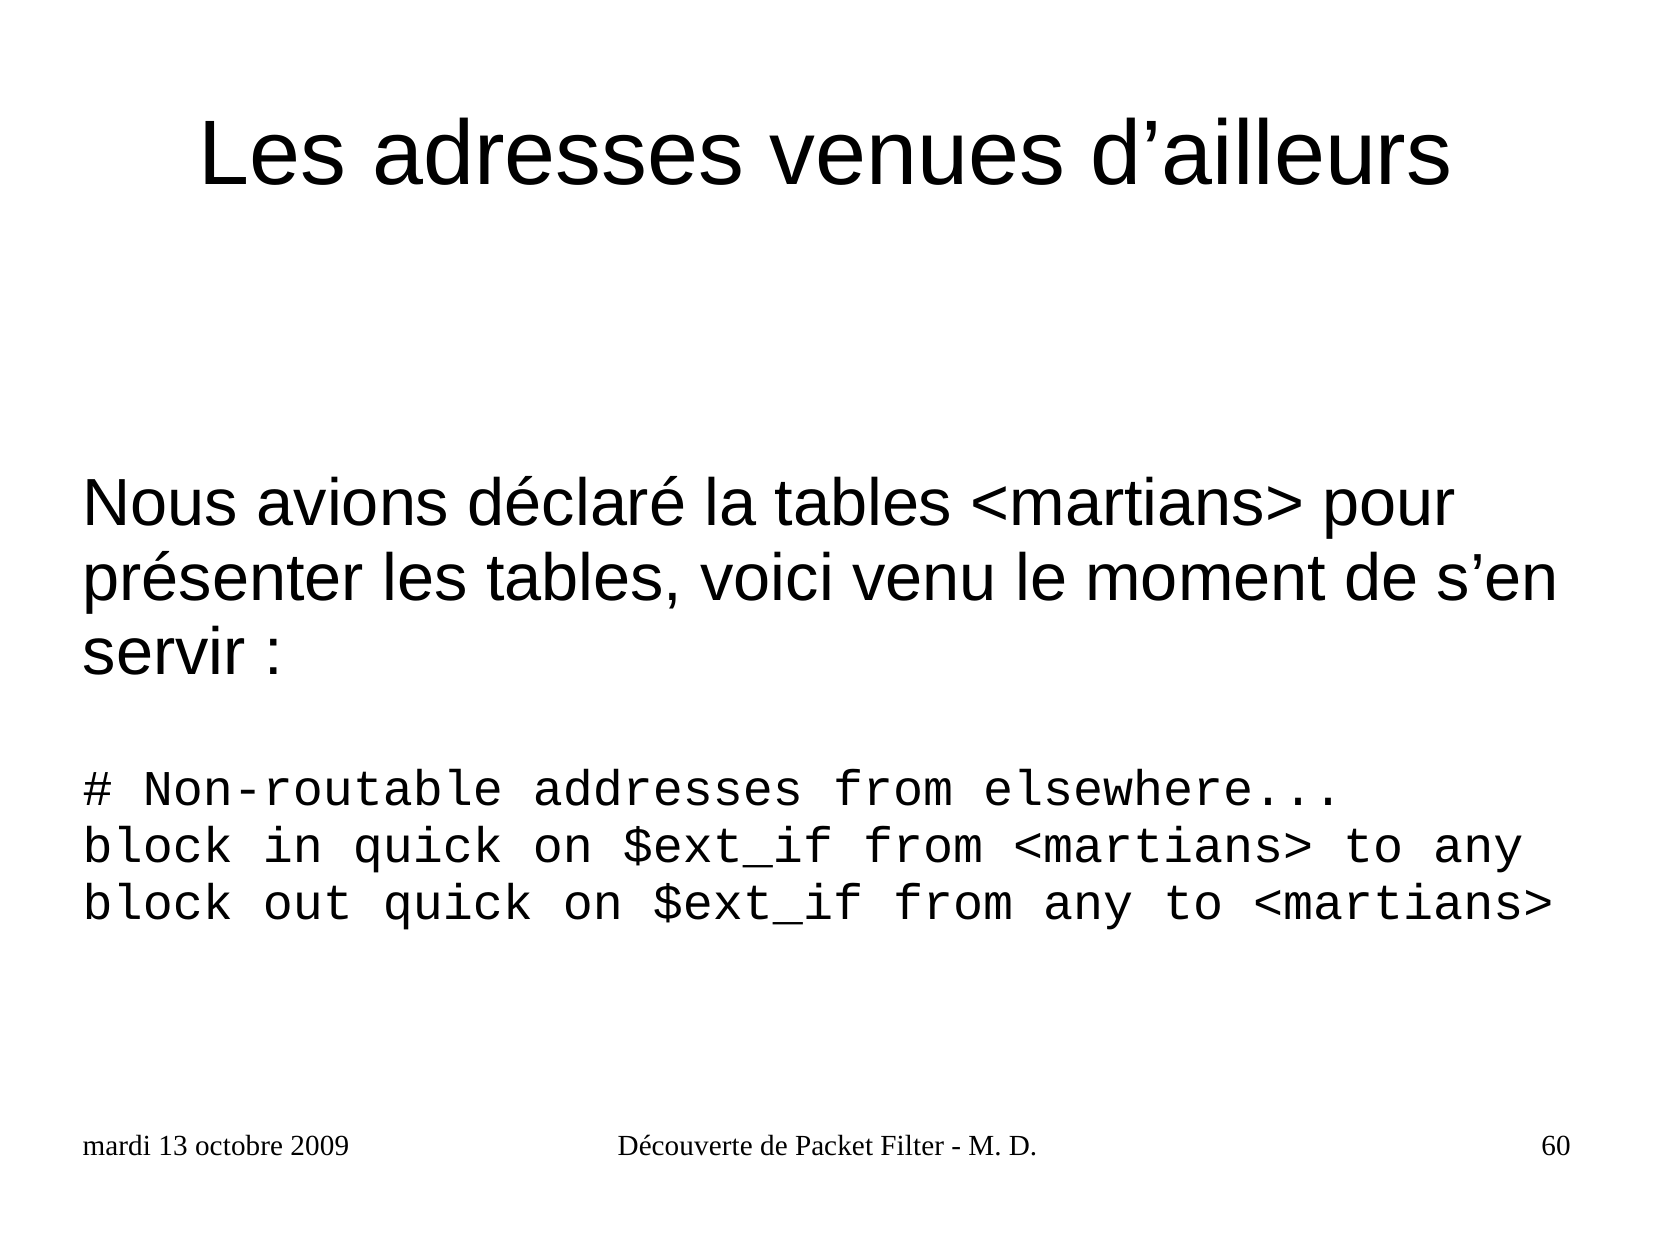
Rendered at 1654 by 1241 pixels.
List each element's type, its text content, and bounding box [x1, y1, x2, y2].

subtitle Nous avions déclaré la tables <martians> pour présenter les tables, voici venu le moment de s’en servir : # Non-routable addresses from elsewhere... block in quick on $ext_if from <martians> to any block out quick on $ext_if from any to <martians> [82, 297, 1571, 1102]
title Les adresses venues d’ailleurs [82, 56, 1571, 250]
